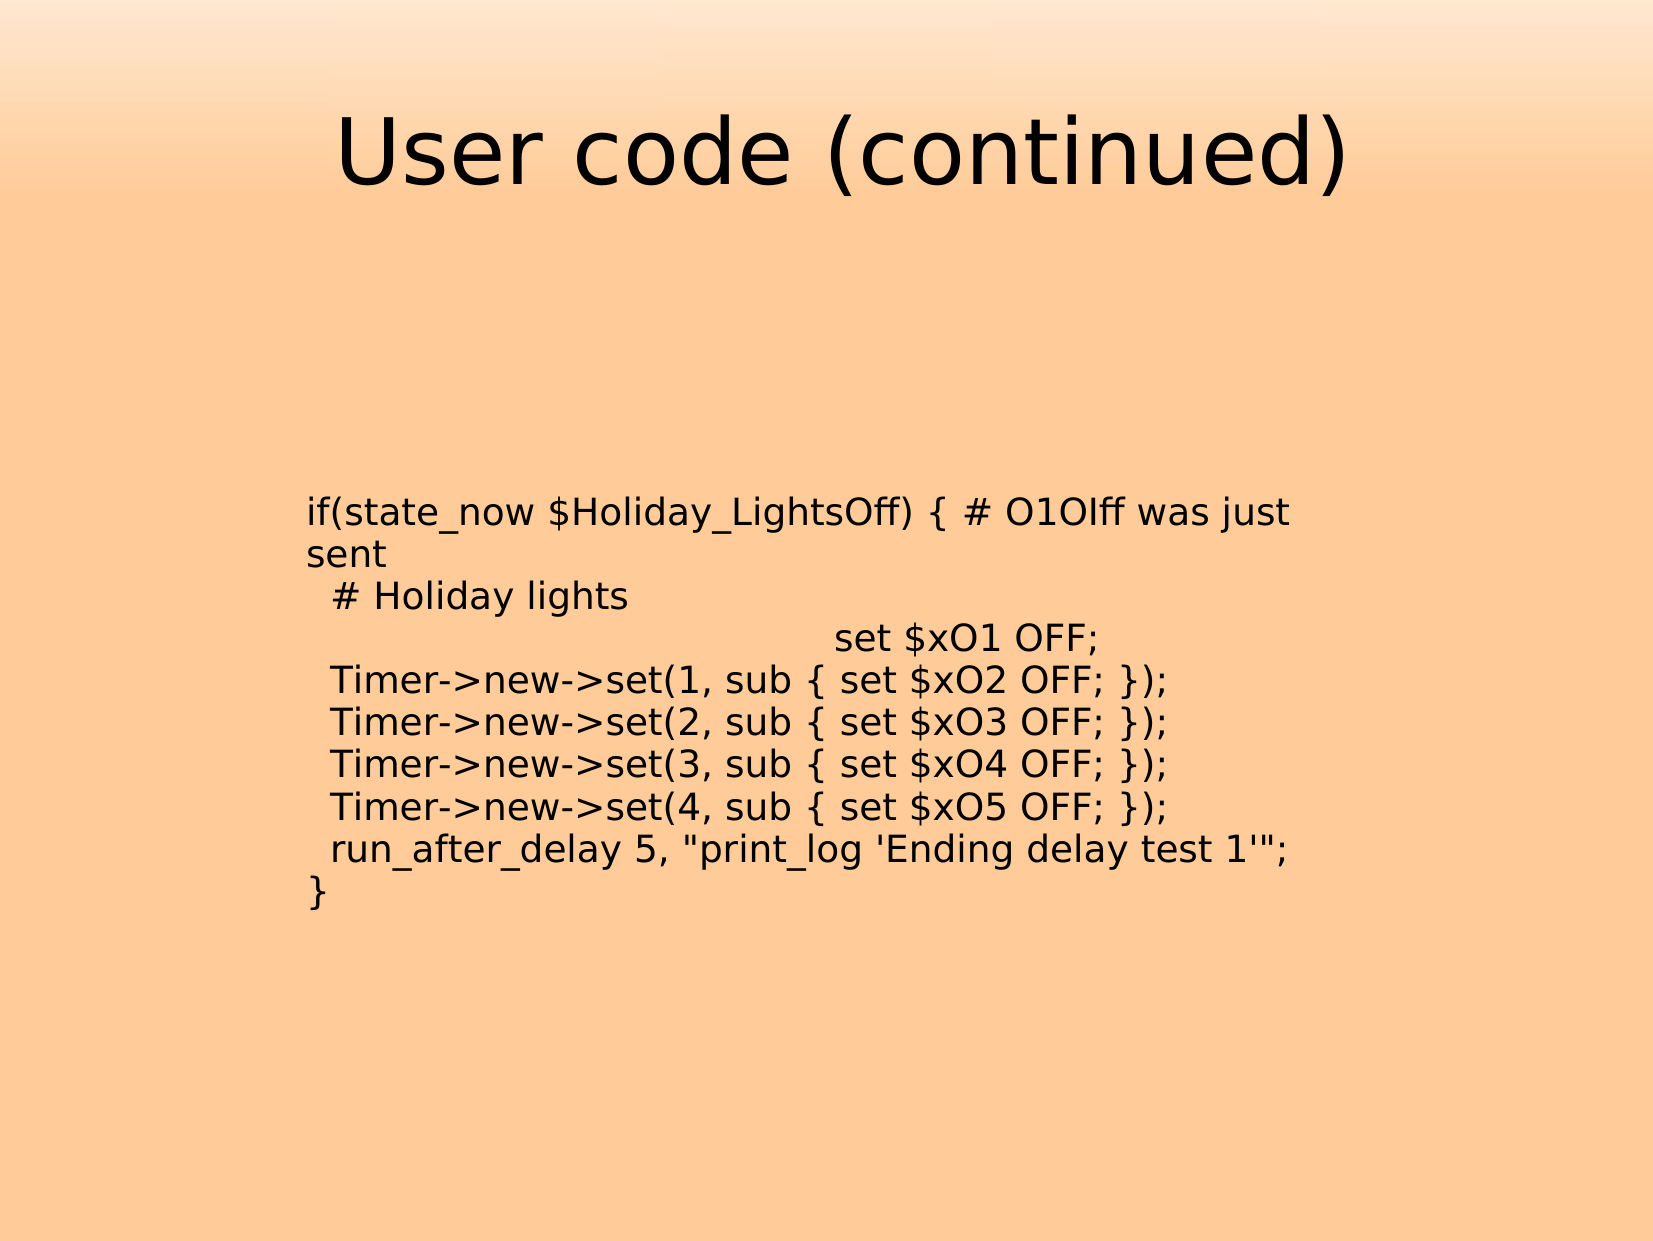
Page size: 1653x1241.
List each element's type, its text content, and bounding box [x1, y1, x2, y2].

picture [0, 0, 1653, 188]
title User code (continued)‏ [82, 56, 1571, 250]
text_box if(state_now $Holiday_LightsOff) { # O1OIff was just sent # Holiday lights set $xO1 OFF; Timer->new->set(1, sub { set $xO2 OFF; }); Timer->new->set(2, sub { set $xO3 OFF; }); Timer->new->set(3, sub { set $xO4 OFF; }); Timer->new->set(4, sub { set $xO5 OFF; }); run_after_delay 5, "print_log 'Ending delay test 1'"; } [291, 440, 1380, 891]
